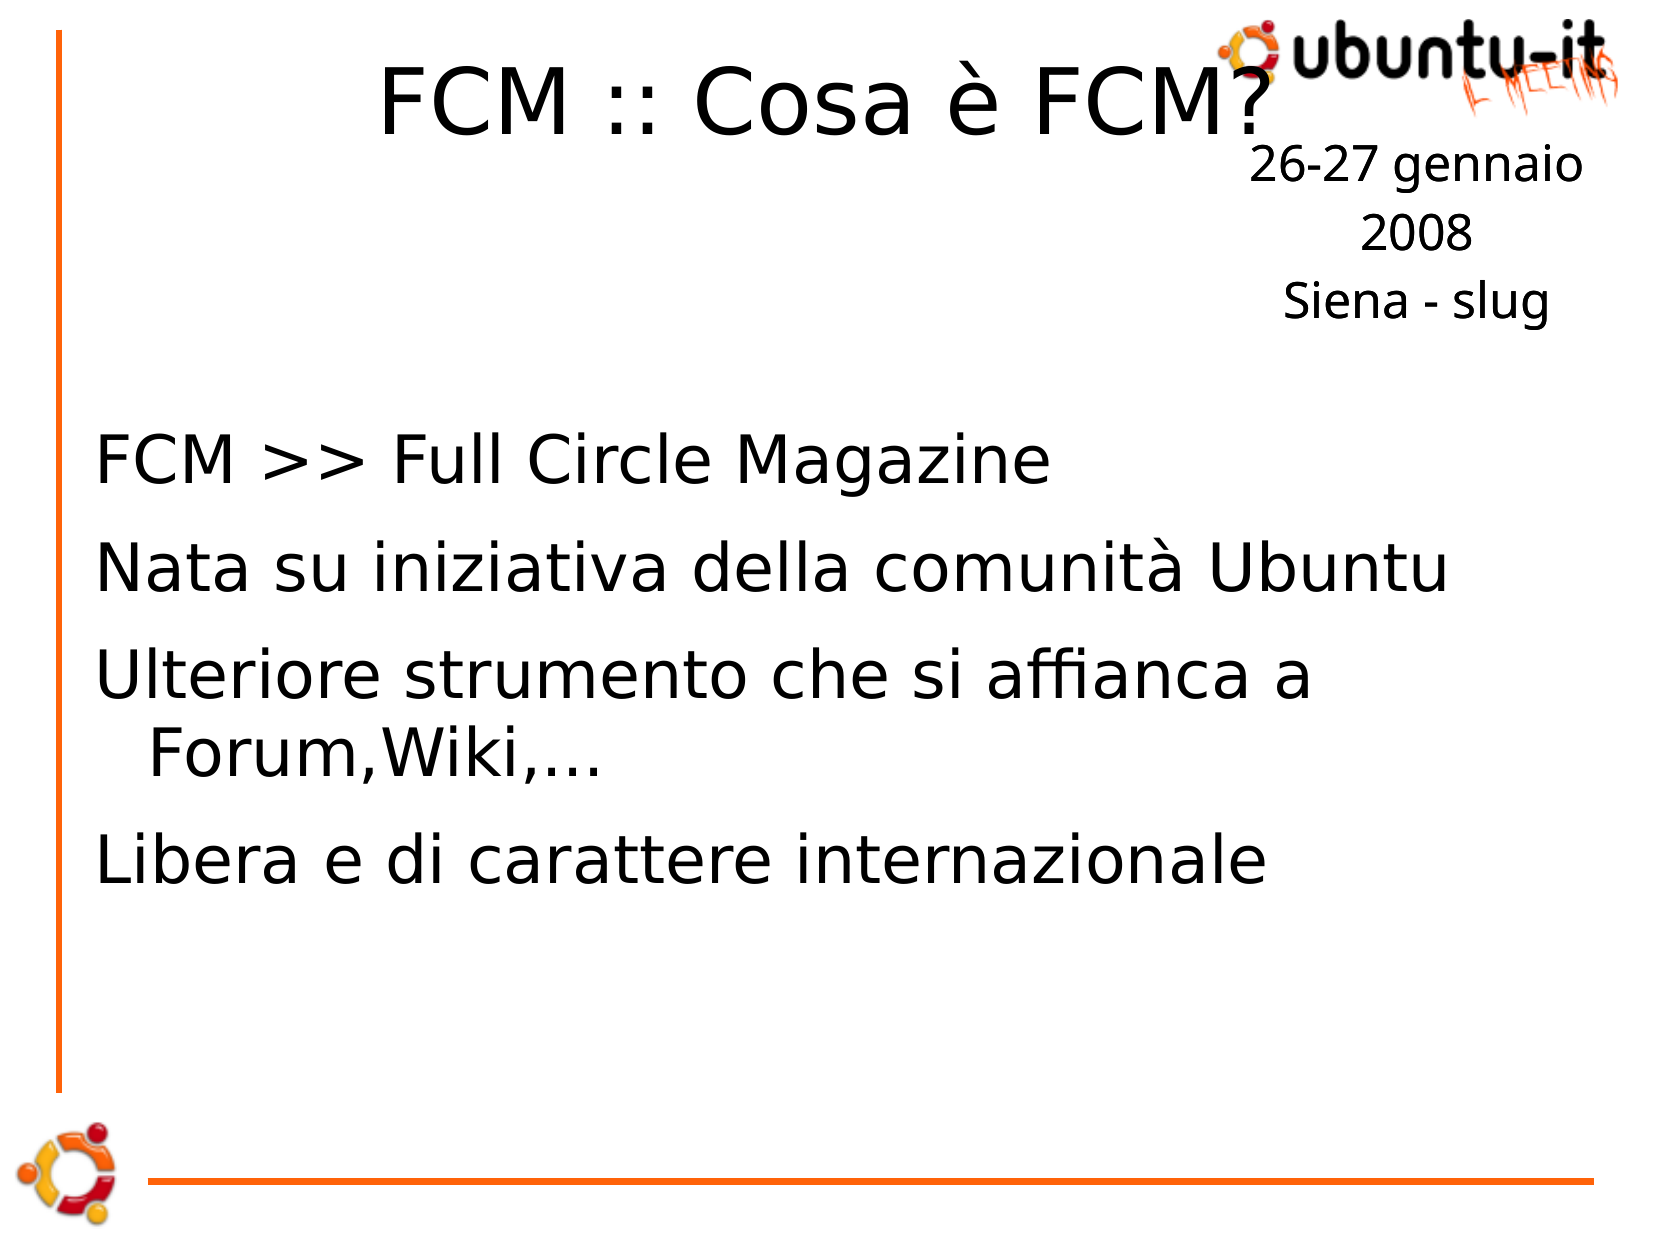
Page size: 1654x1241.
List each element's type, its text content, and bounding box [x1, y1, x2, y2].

picture [1210, 19, 1628, 118]
list FCM >> Full Circle Magazine Nata su iniziativa della comunità Ubuntu Ulteriore strumento che si affianca a Forum,Wiki,... Libera e di carattere internazionale [76, 421, 1565, 1241]
title FCM :: Cosa è FCM? [82, 49, 1571, 257]
text_box 26-27 gennaio 2008 Siena - slug [1181, 118, 1654, 314]
picture [14, 1121, 76, 1229]
